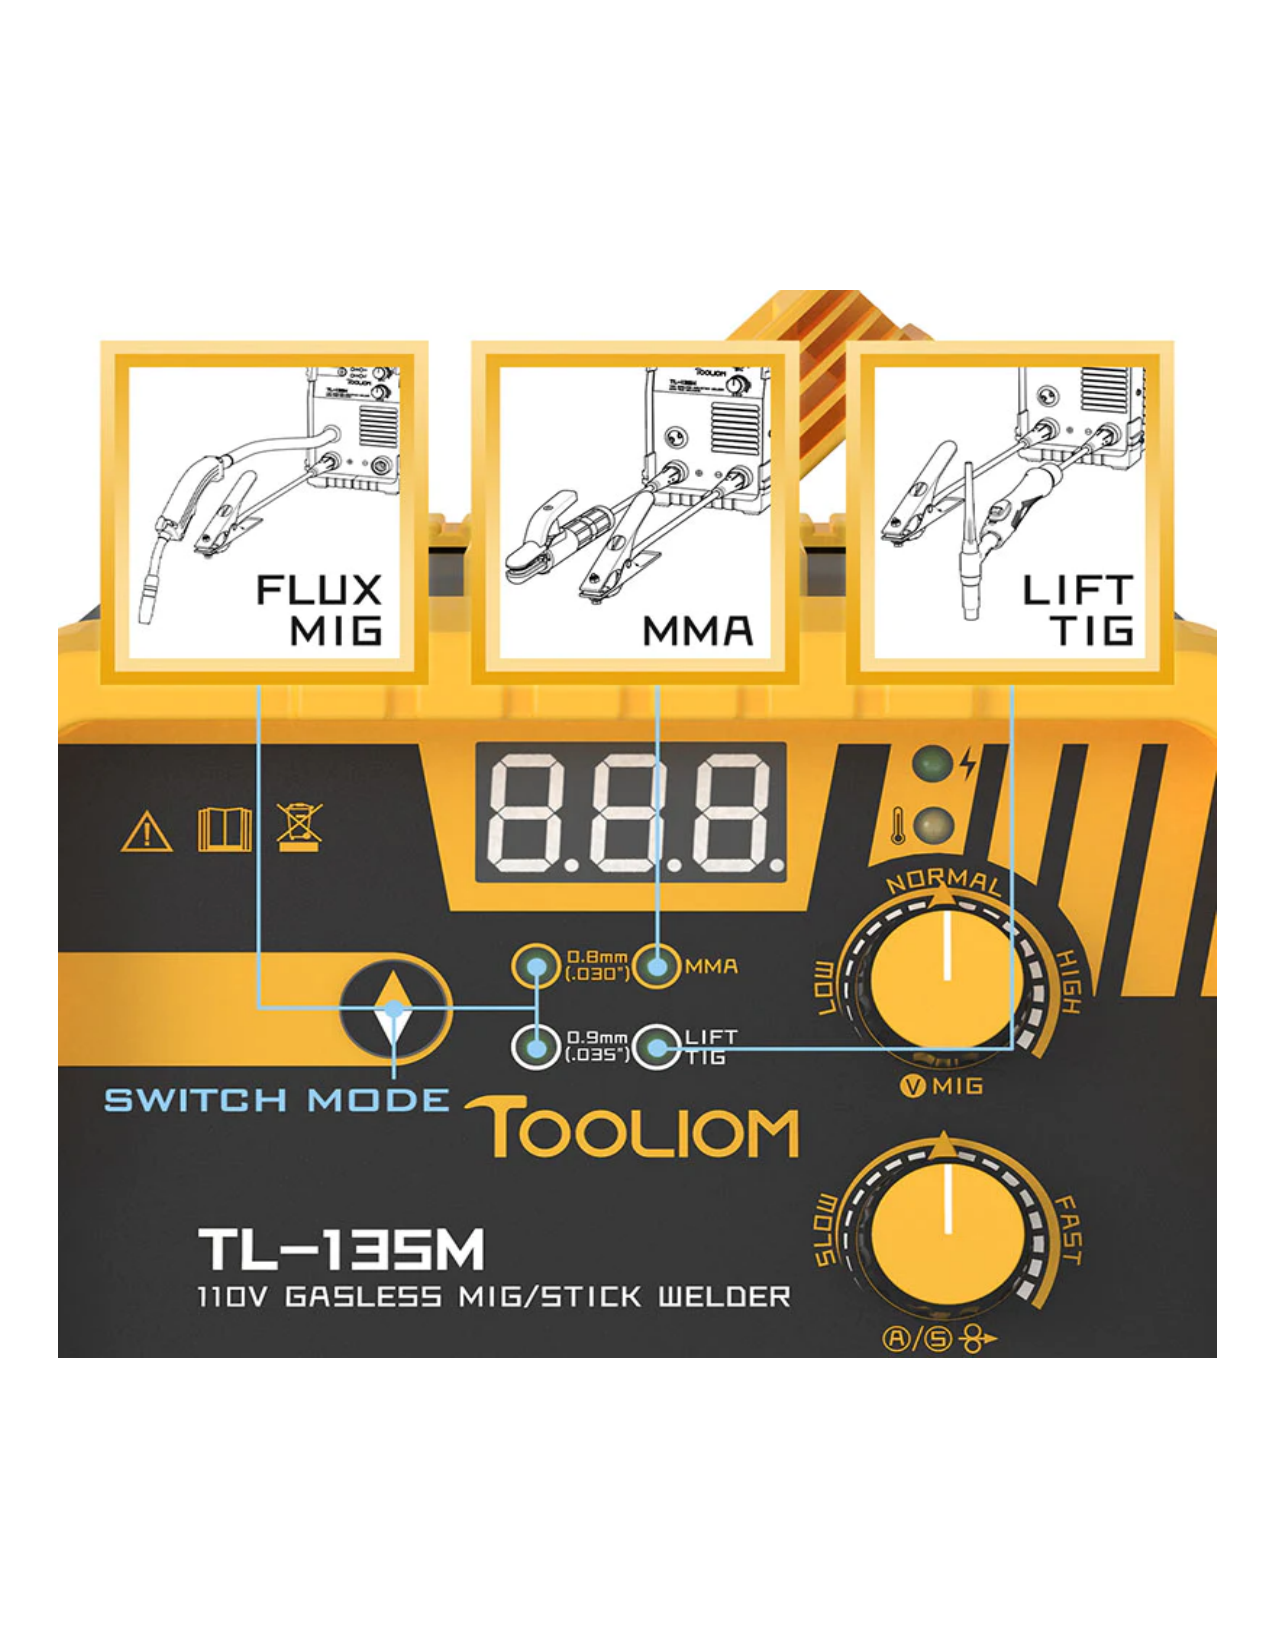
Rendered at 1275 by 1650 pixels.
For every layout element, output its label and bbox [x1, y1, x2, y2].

picture [58, 290, 1217, 1358]
